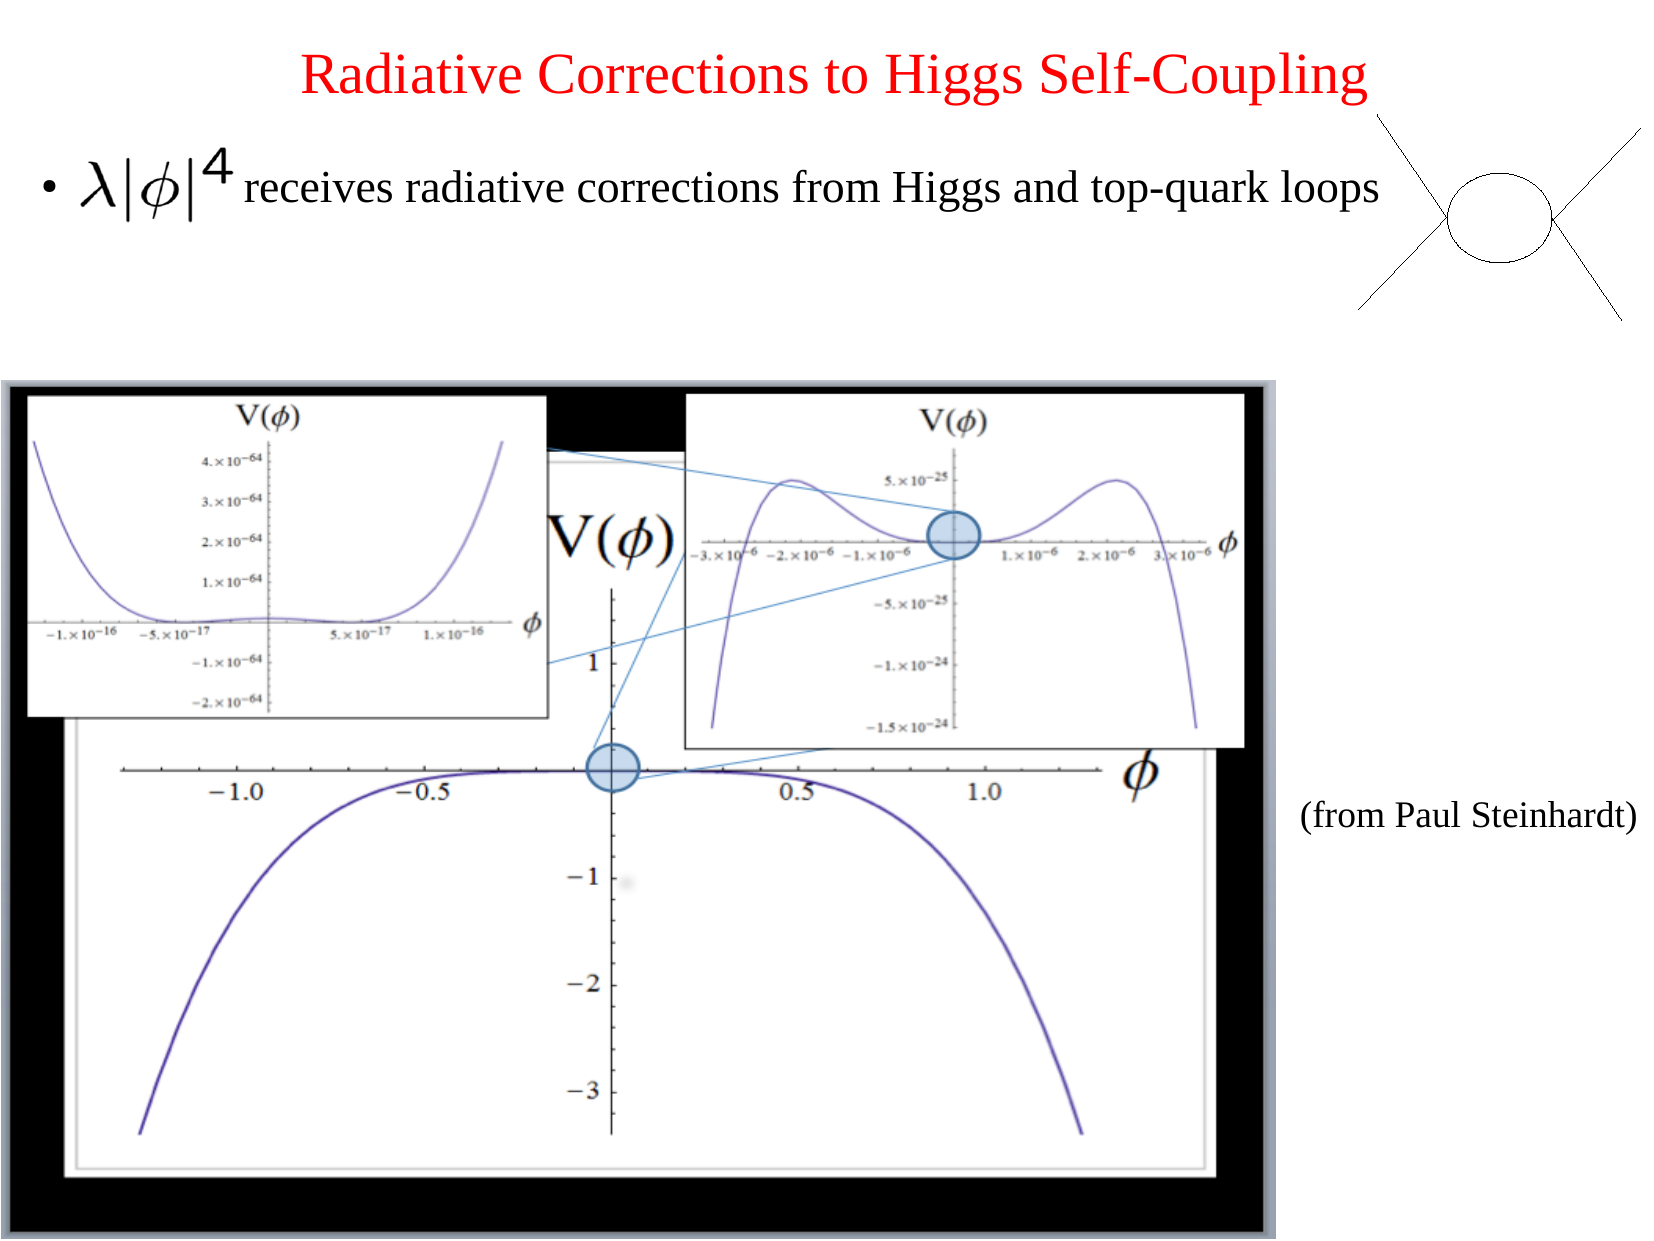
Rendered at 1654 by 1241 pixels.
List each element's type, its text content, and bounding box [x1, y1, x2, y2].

picture [72, 147, 238, 226]
title Radiative Corrections to Higgs Self-Coupling [128, 5, 1541, 144]
list receives radiative corrections from Higgs and top-quark loops [23, 162, 1654, 944]
text_box [1447, 173, 1552, 263]
picture [1, 380, 1276, 1239]
text_box (from Paul Steinhardt) [1299, 793, 1646, 960]
